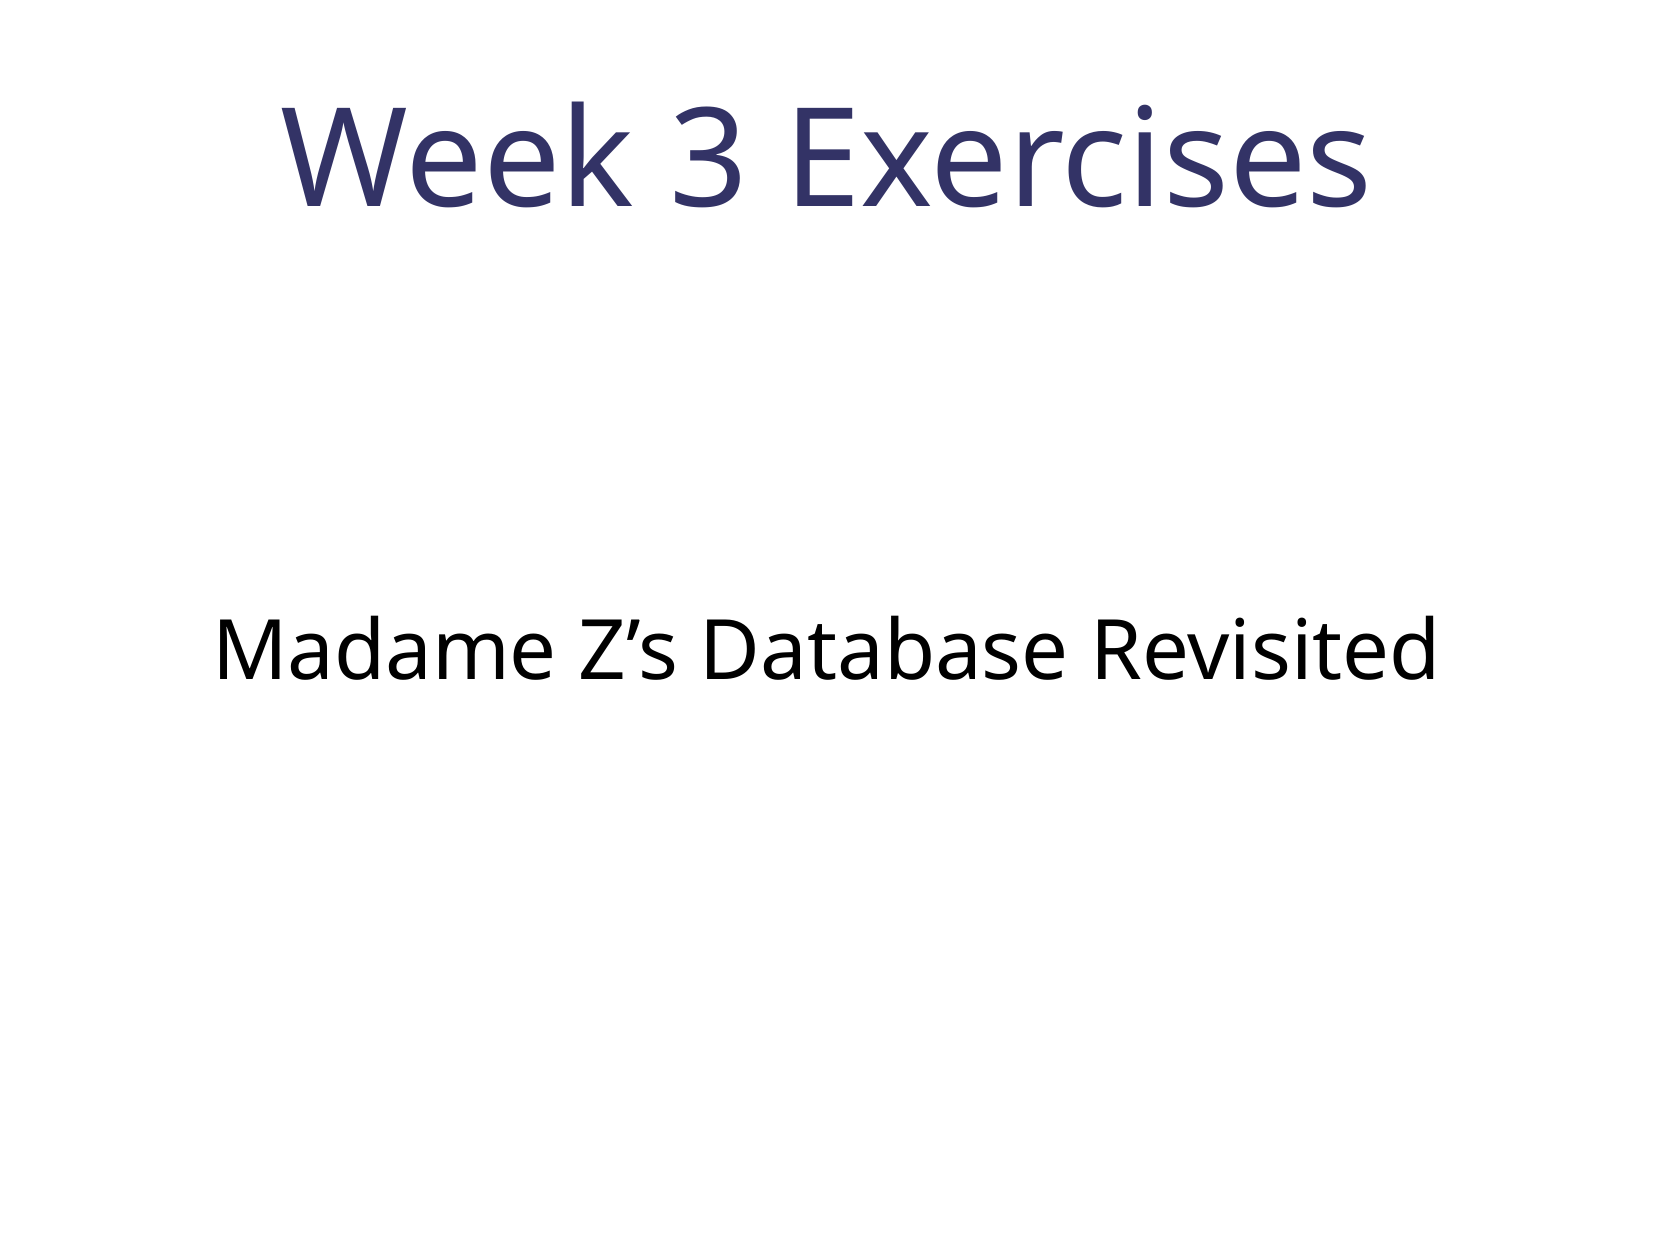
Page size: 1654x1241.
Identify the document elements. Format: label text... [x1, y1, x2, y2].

subtitle Madame Z’s Database Revisited [82, 590, 1571, 1109]
title Week 3 Exercises [82, 49, 1571, 257]
